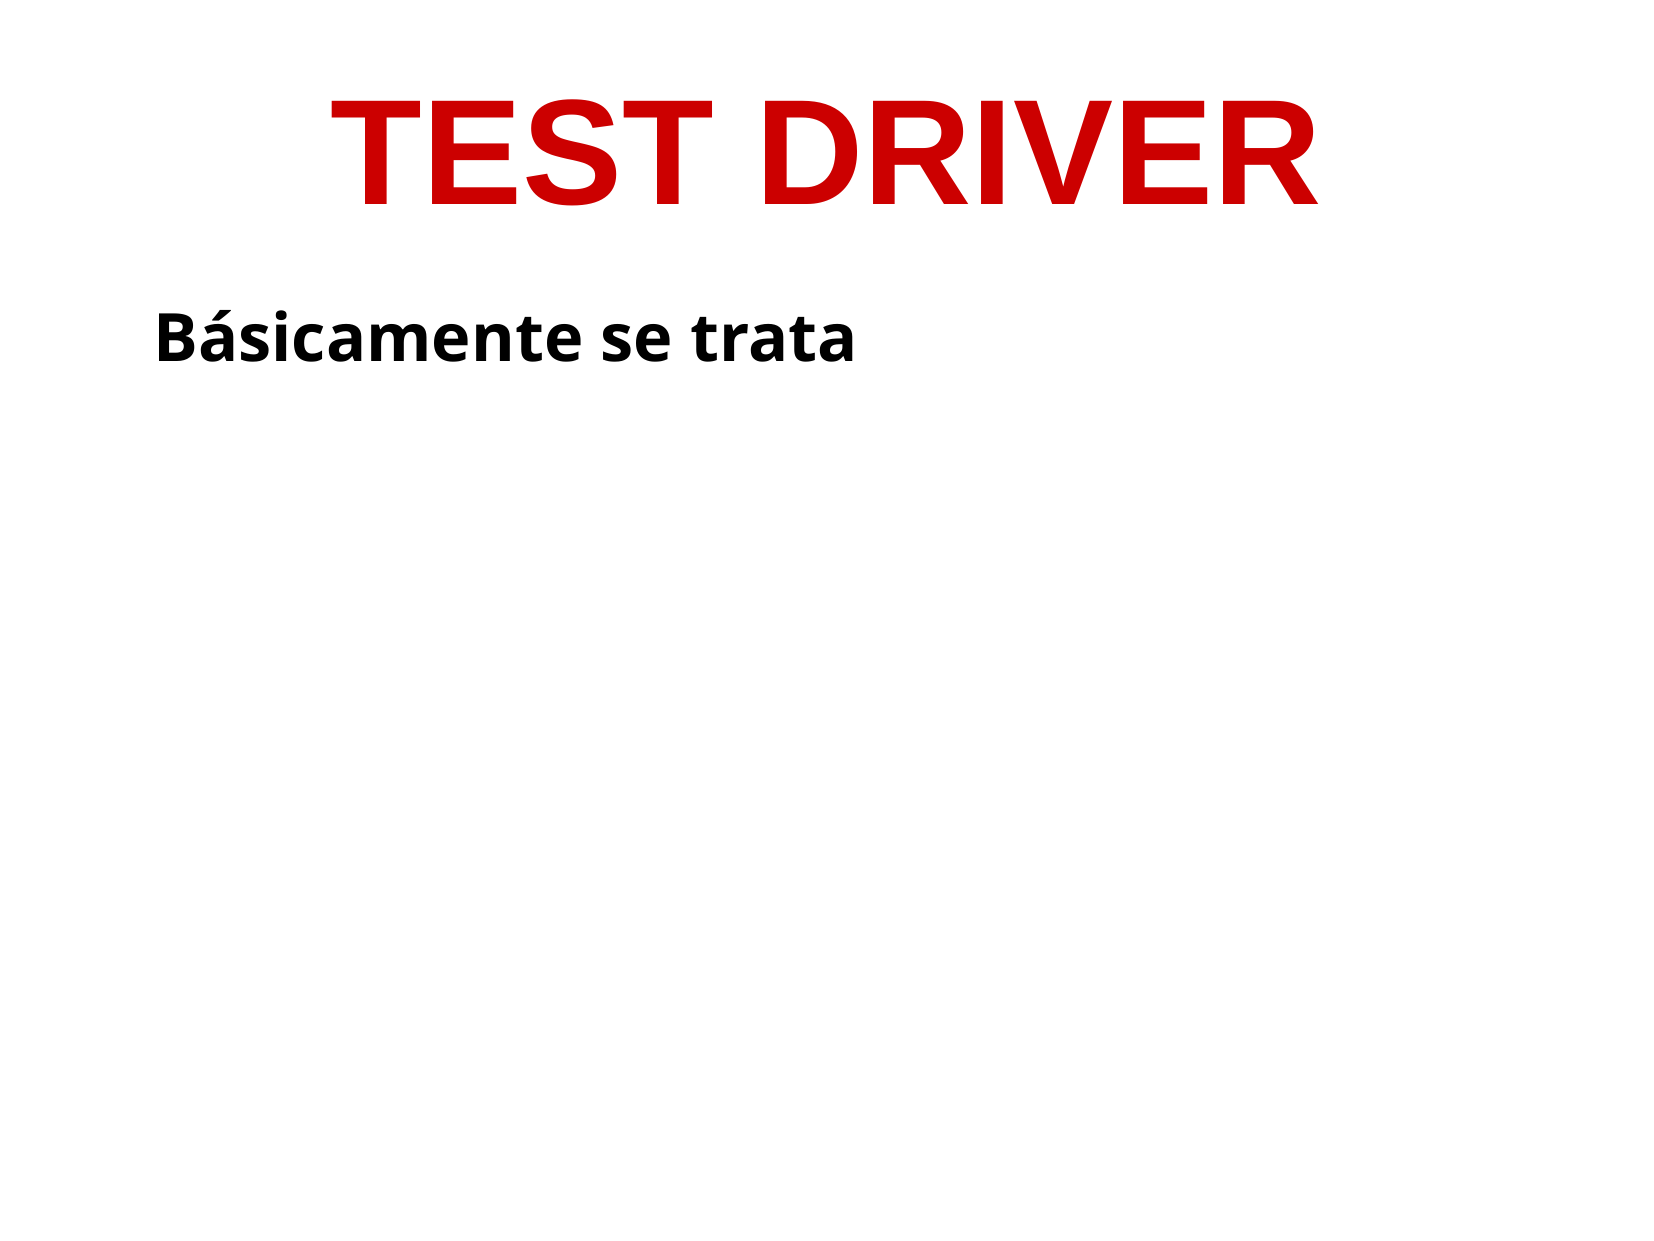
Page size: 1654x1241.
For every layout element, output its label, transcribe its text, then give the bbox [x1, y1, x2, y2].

title TEST DRIVER [82, 49, 1571, 257]
list Básicamente se trata [82, 290, 1571, 1010]
